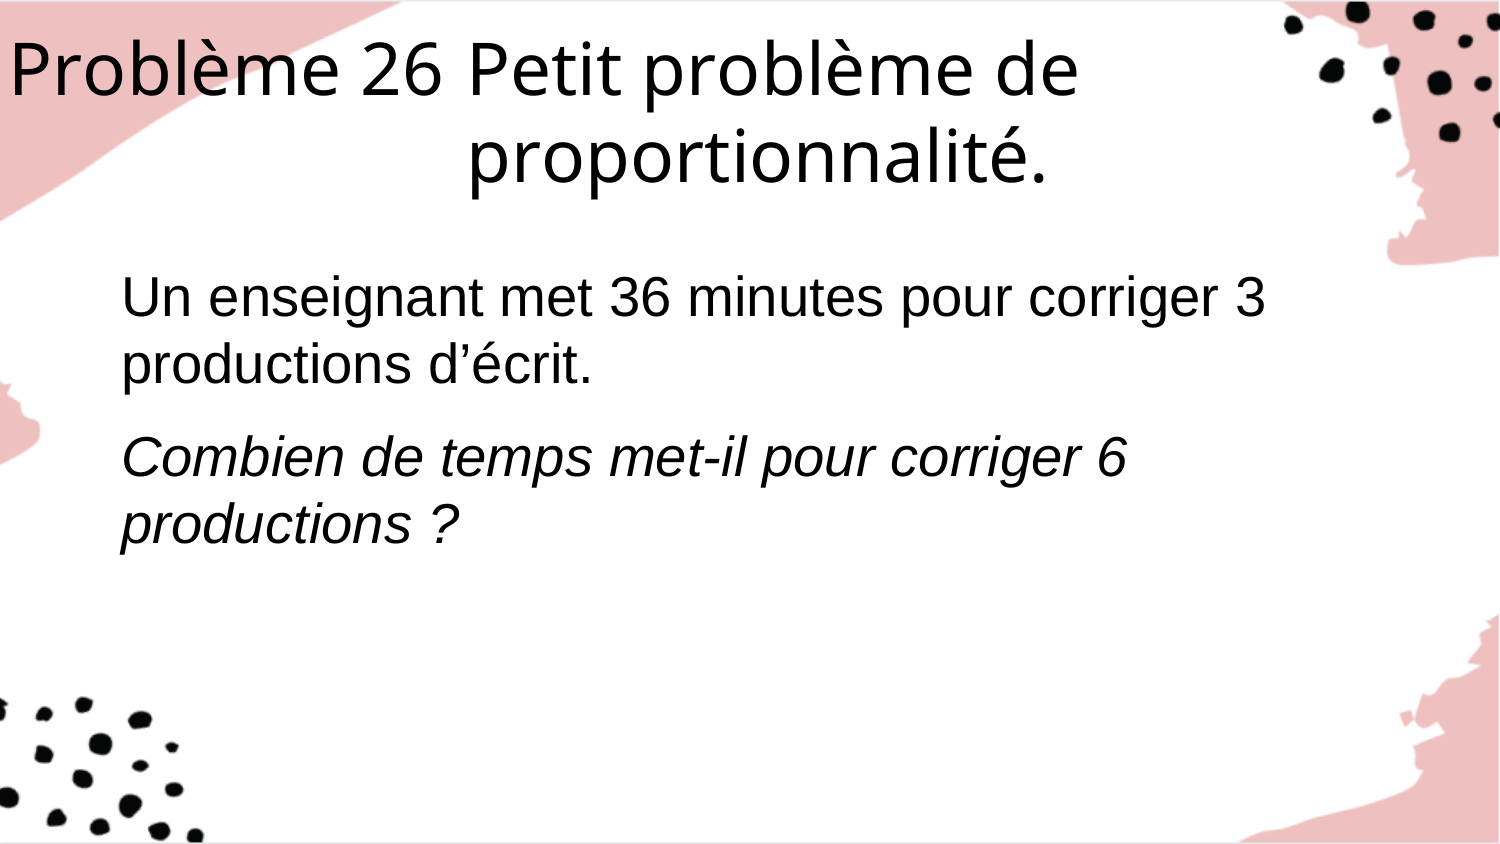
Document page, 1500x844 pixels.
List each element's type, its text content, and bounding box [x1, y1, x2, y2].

text_box Petit problème de proportionnalité. [691, 7, 1148, 127]
text_box Un enseignant met 36 minutes pour corriger 3 productions d’écrit. Combien de temps met-il pour corriger 6 productions ? [106, 245, 1381, 574]
text_box Problème 26 [0, 7, 691, 127]
picture [0, 0, 1500, 844]
